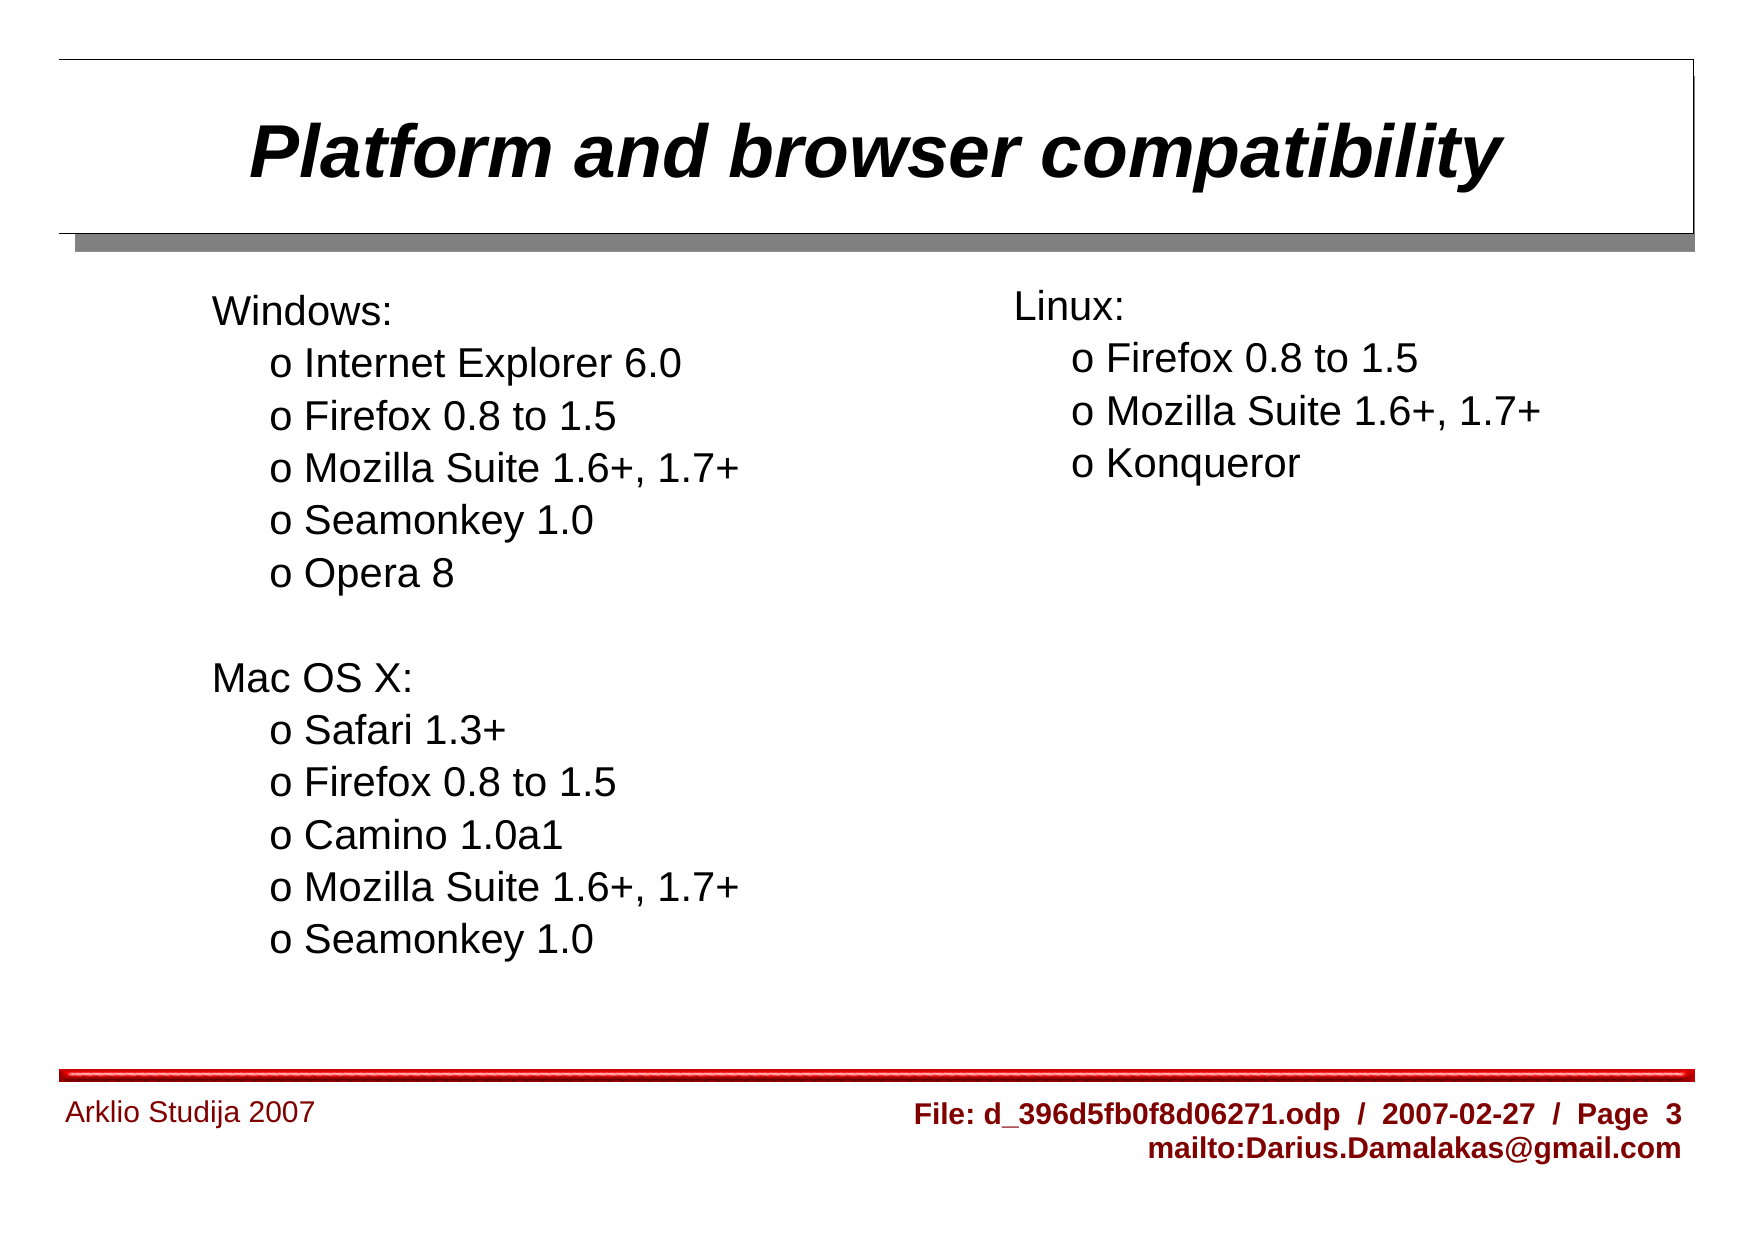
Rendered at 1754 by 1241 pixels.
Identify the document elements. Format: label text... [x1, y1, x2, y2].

title Platform and browser compatibility [59, 59, 1695, 244]
list Windows: o Internet Explorer 6.0 o Firefox 0.8 to 1.5 o Mozilla Suite 1.6+, 1.7+ o Seamonkey 1.0 o Opera 8 Mac OS X: o Safari 1.3+ o Firefox 0.8 to 1.5 o Camino 1.0a1 o Mozilla Suite 1.6+, 1.7+ o Seamonkey 1.0 [0, 287, 820, 967]
picture [59, 1069, 1695, 1082]
list Linux: o Firefox 0.8 to 1.5 o Mozilla Suite 1.6+, 1.7+ o Konqueror [755, 282, 1754, 923]
